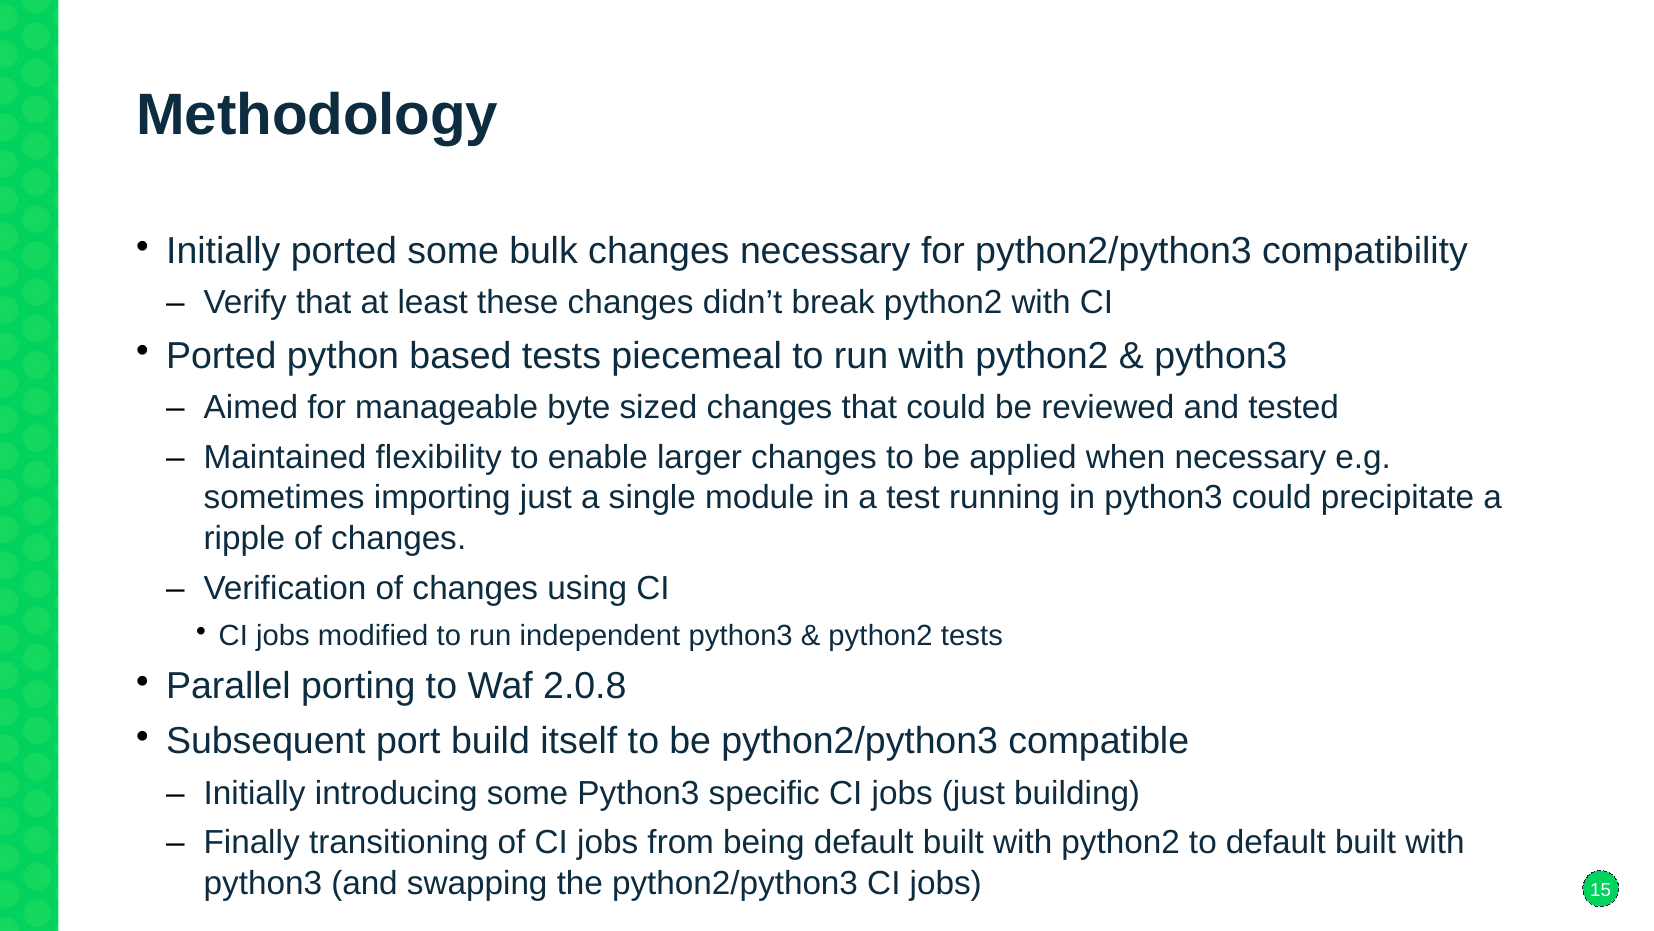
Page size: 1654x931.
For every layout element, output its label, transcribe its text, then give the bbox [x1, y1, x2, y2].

list Initially ported some bulk changes necessary for python2/python3 compatibility Verify that at least these changes didn’t break python2 with CI Ported python based tests piecemeal to run with python2 & python3 Aimed for manageable byte sized changes that could be reviewed and tested Maintained flexibility to enable larger changes to be applied when necessary e.g. sometimes importing just a single module in a test running in python3 could precipitate a ripple of changes. Verification of changes using CI CI jobs modified to run independent python3 & python2 tests Parallel porting to Waf 2.0.8 Subsequent port build itself to be python2/python3 compatible Initially introducing some Python3 specific CI jobs (just building) Finally transitioning of CI jobs from being default built with python2 to default built with python3 (and swapping the python2/python3 CI jobs) [121, 217, 1531, 825]
title Methodology [121, 37, 1531, 193]
picture [0, 0, 76, 931]
